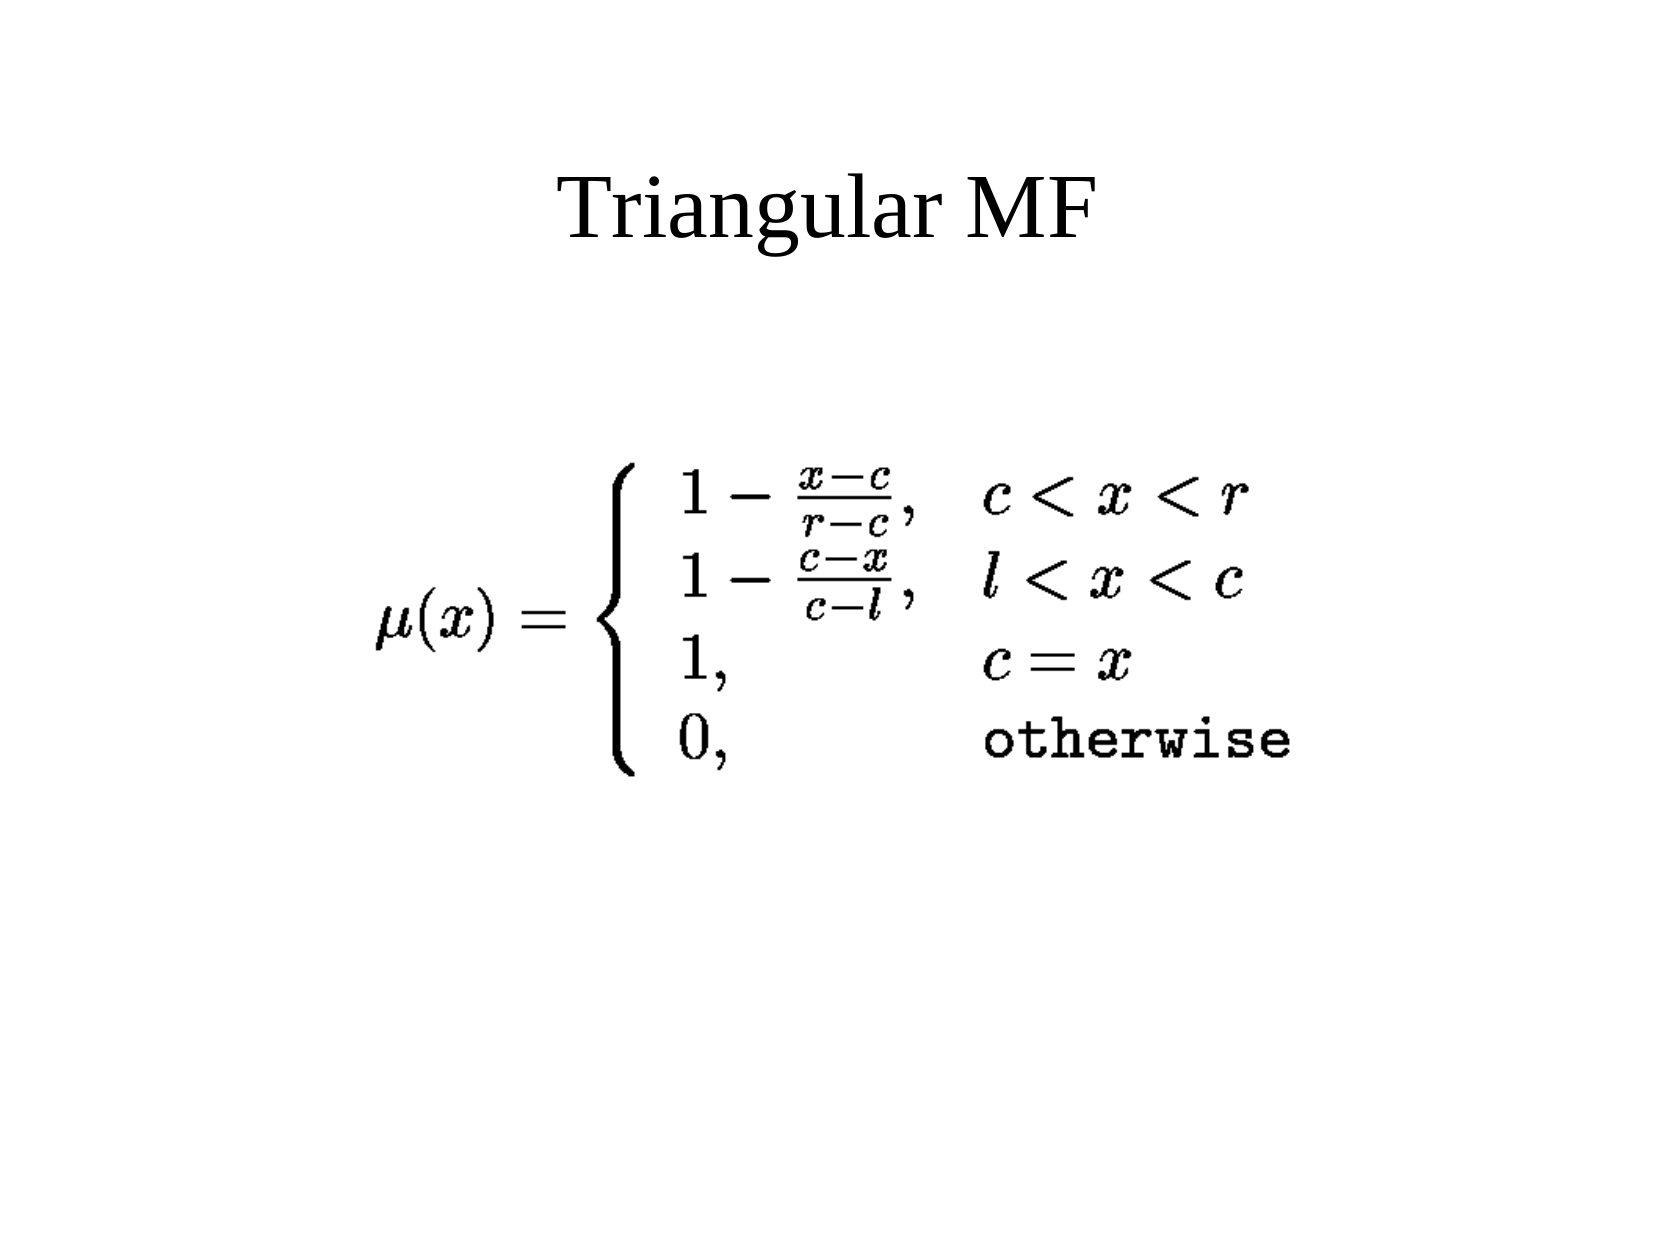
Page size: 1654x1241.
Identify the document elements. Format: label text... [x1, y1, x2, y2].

chart [370, 449, 1298, 792]
title Triangular MF [121, 102, 1534, 311]
